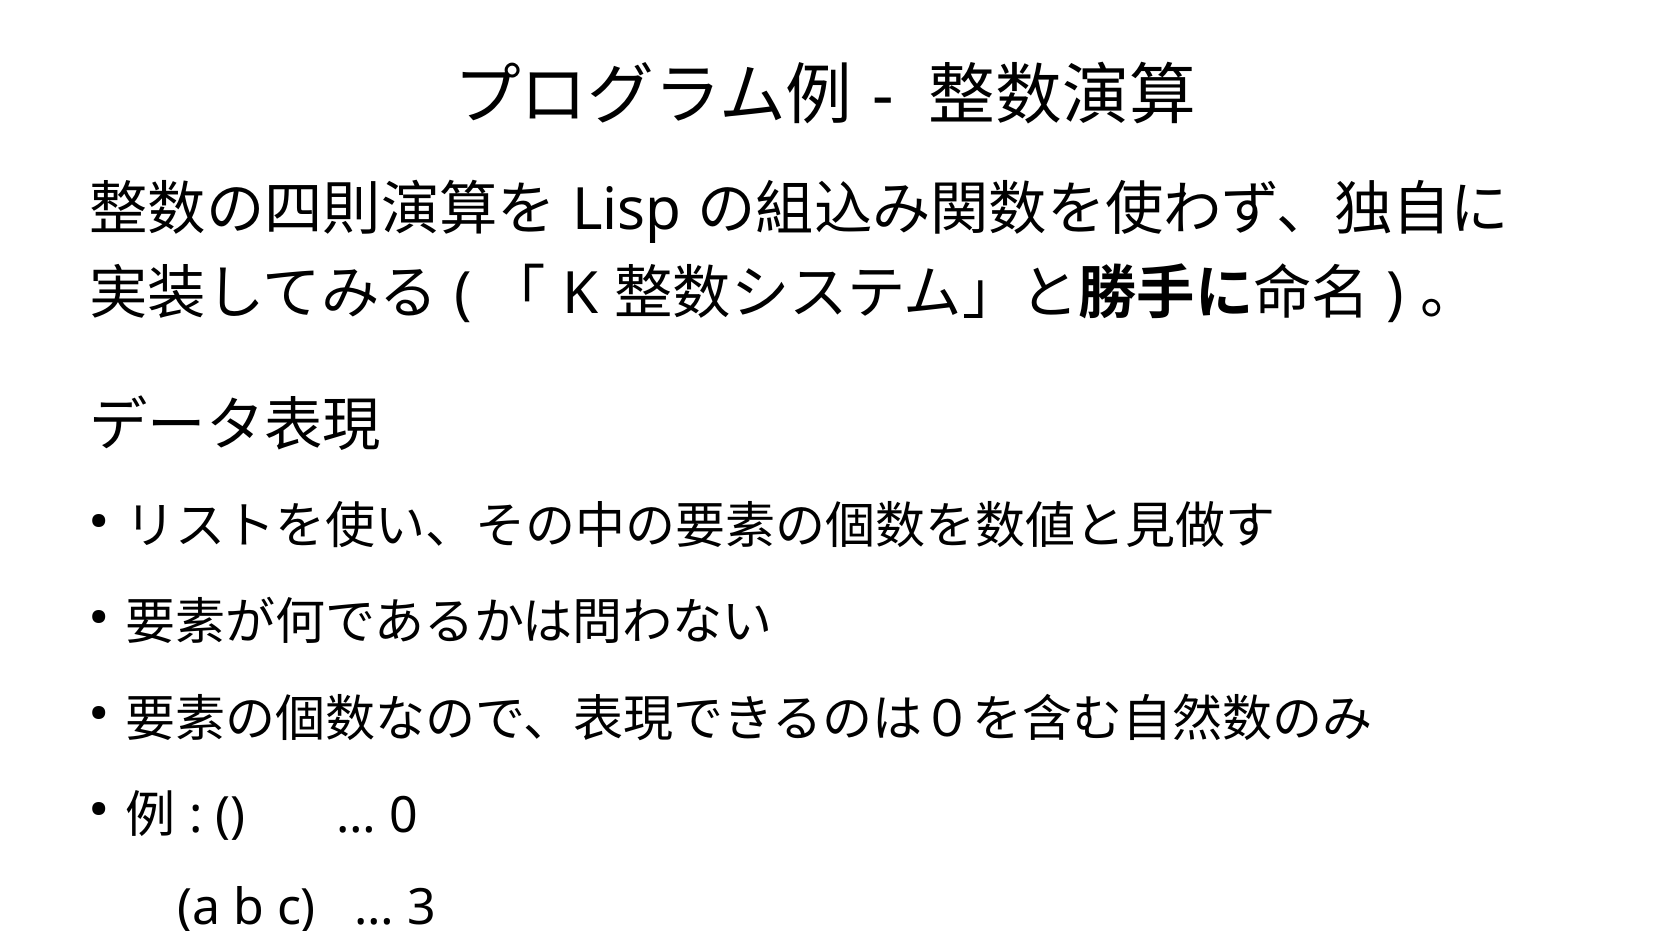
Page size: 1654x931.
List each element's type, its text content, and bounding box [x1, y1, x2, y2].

text_box プログラム例- 整数演算 整数の四則演算をLispの組込み関数を使わず、独自に実装してみる(「K整数システム」と勝手に命名)。 データ表現 リストを使い、その中の要素の個数を数値と見做す 要素が何であるかは問わない 要素の個数なので、表現できるのは０を含む自然数のみ 例: () … 0 (a b c) … 3 (a (b c)) … 2 [75, 33, 1576, 860]
